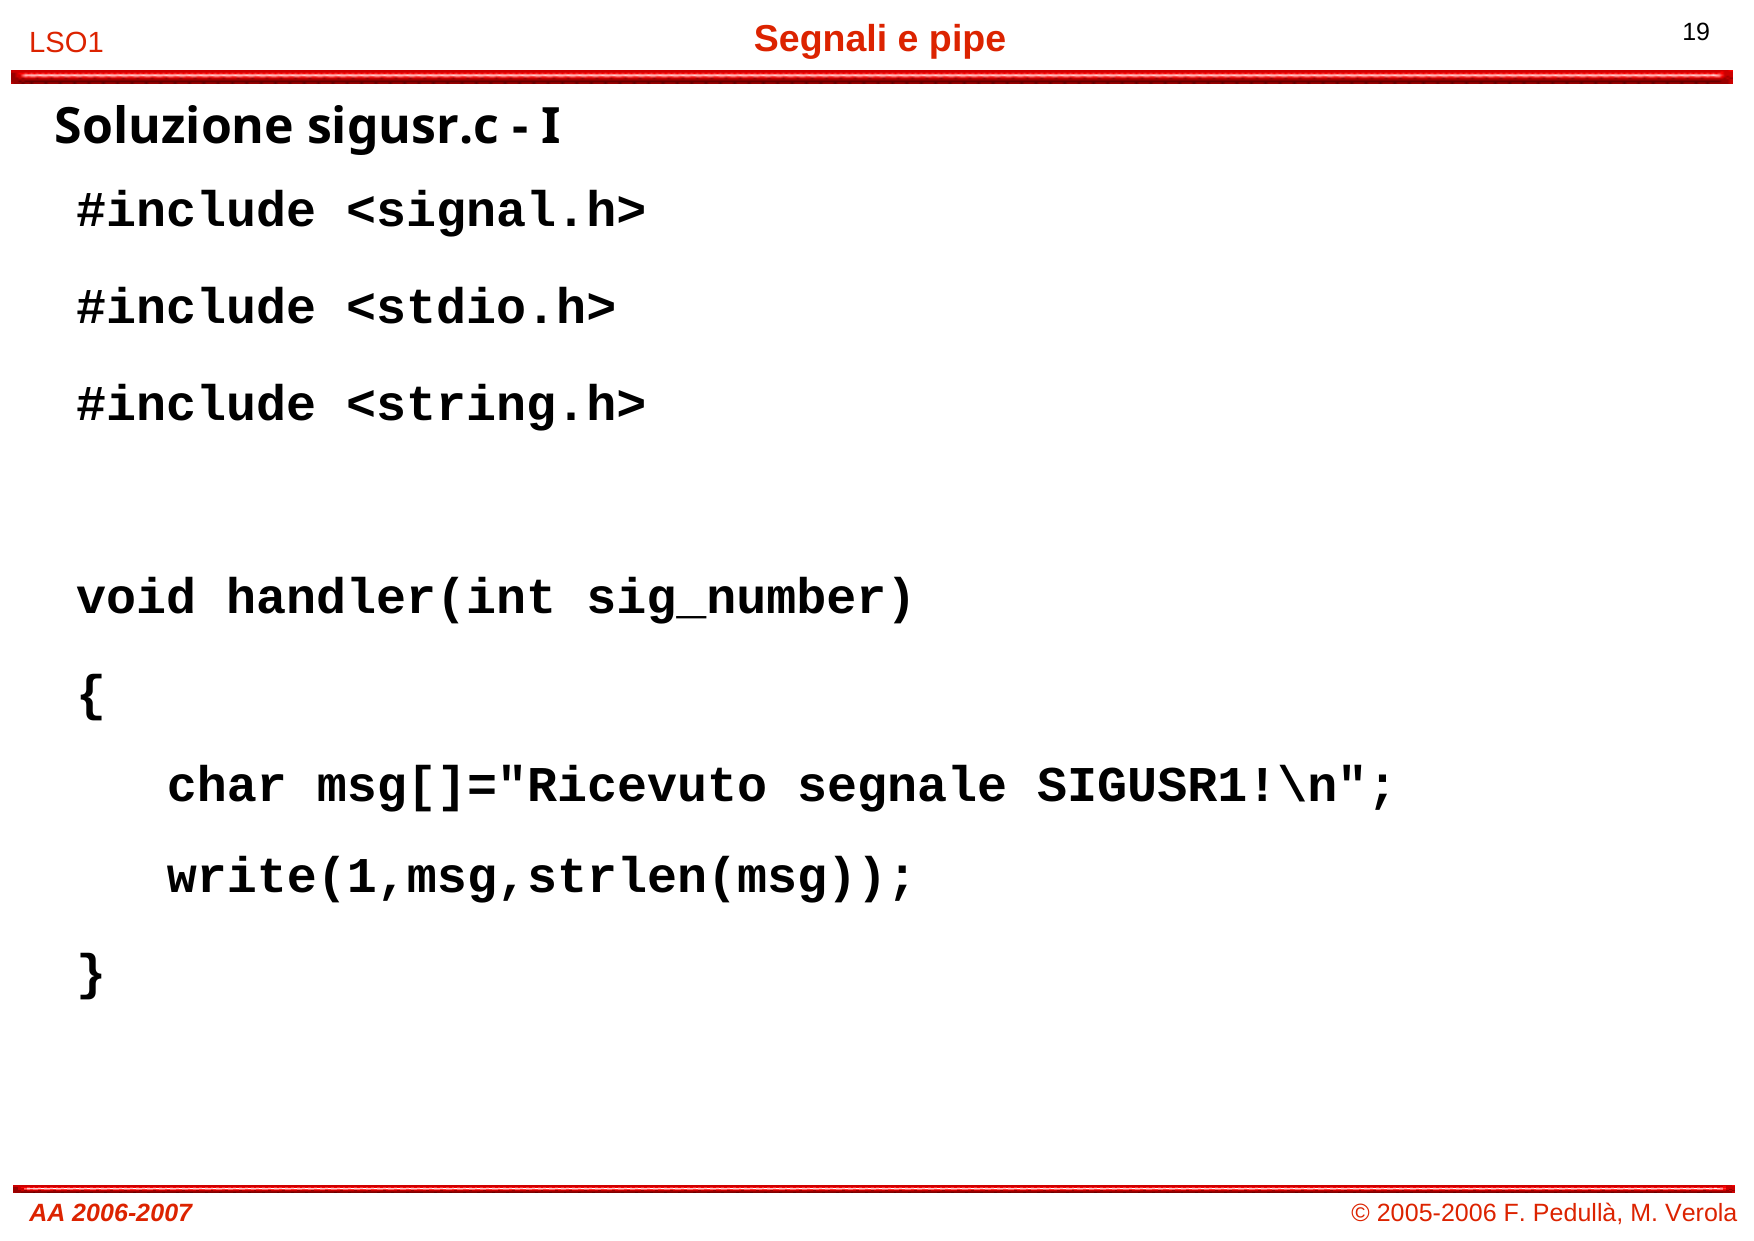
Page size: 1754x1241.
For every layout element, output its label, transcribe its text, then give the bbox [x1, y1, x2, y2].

picture [11, 70, 1733, 84]
title Soluzione sigusr.c - I [40, 78, 1714, 174]
list #include <signal.h> #include <stdio.h> #include <string.h> void handler(int sig_number) { char msg[]="Ricevuto segnale SIGUSR1!\n"; write(1,msg,strlen(msg)); } [58, 177, 1677, 1054]
picture [13, 1185, 1735, 1193]
